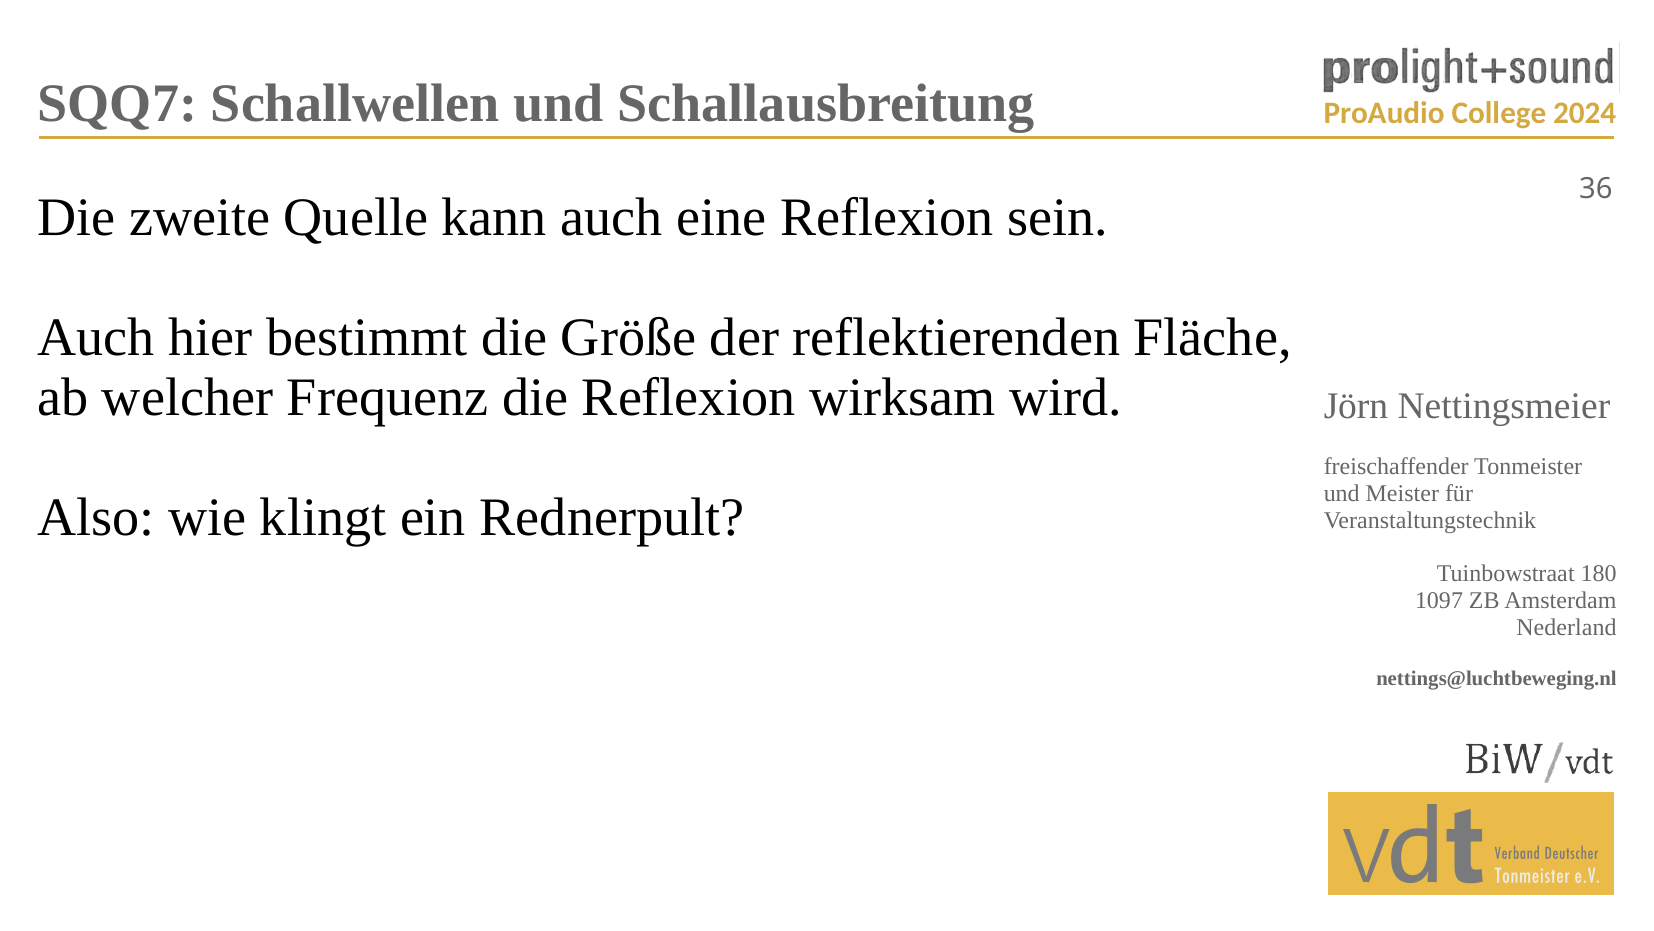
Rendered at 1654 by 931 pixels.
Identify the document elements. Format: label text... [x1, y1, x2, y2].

picture [1318, 42, 1620, 93]
list Die zweite Quelle kann auch eine Reflexion sein. Auch hier bestimmt die Größe der reflektierenden Fläche, ab welcher Frequenz die Reflexion wirksam wird. Also: wie klingt ein Rednerpult? [37, 187, 1313, 913]
list Die zweite Quelle kann auch eine Reflexion sein. [1462, 738, 1619, 784]
title SQQ7: Schallwellen und Schallausbreitung [37, 43, 1275, 164]
